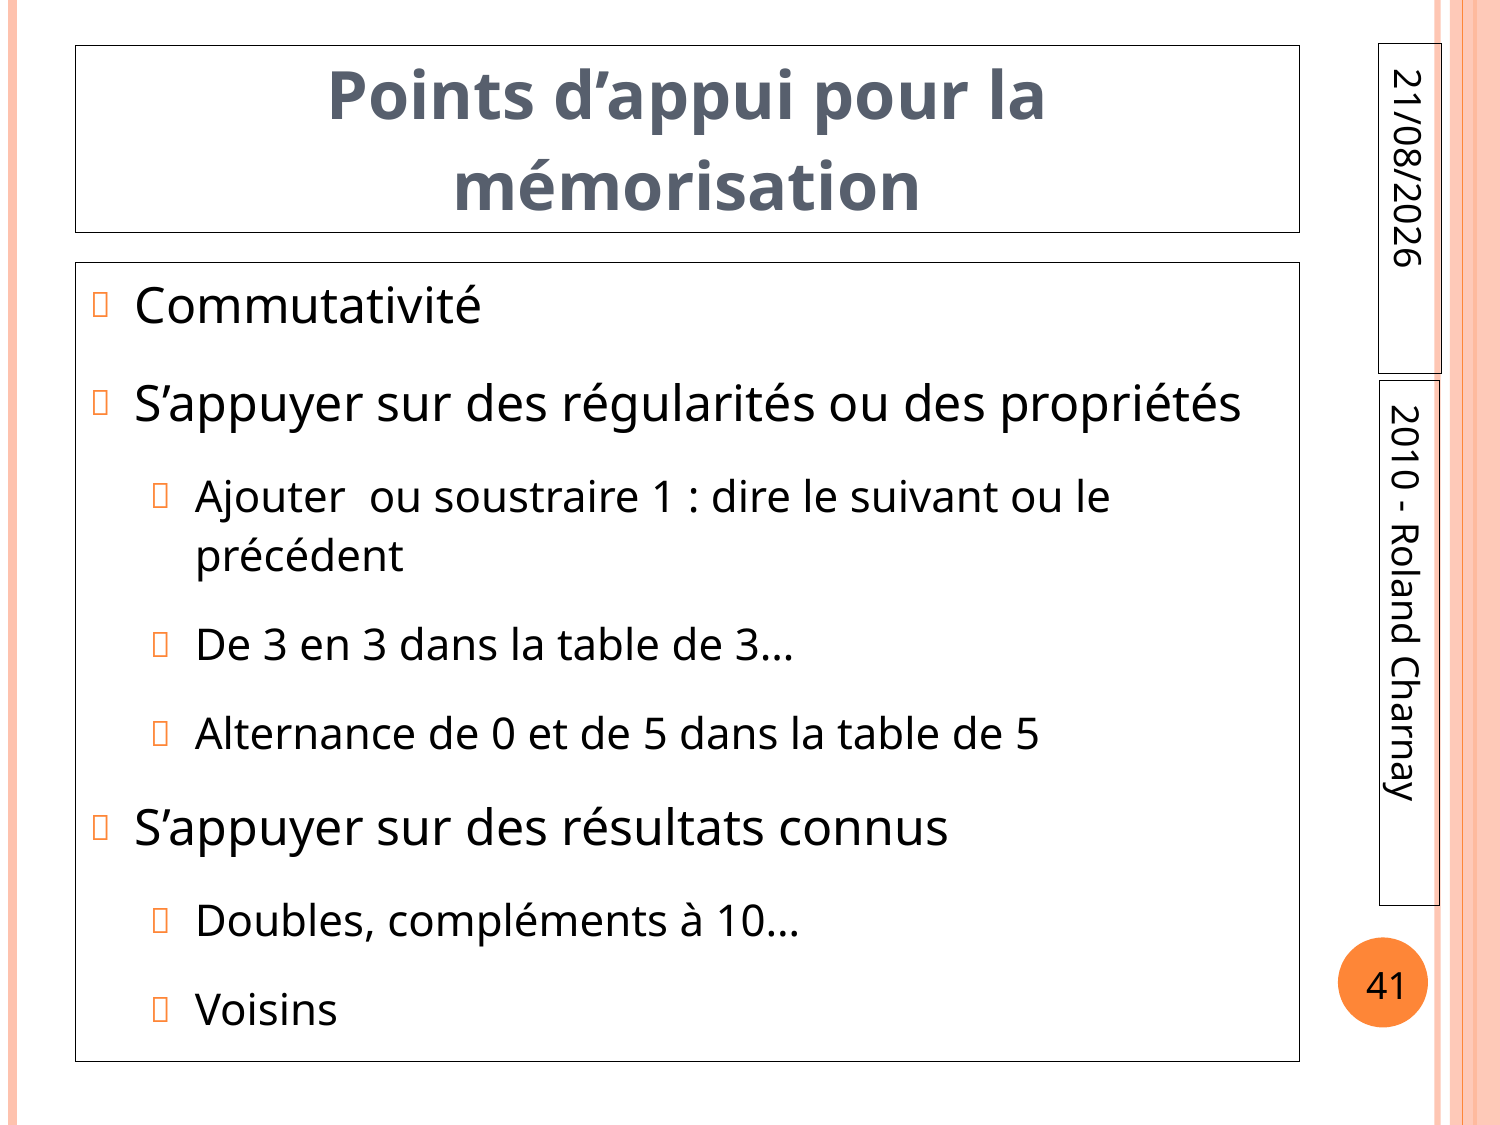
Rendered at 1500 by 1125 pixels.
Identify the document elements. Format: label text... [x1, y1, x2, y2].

title Points d’appui pour la mémorisation [75, 45, 1300, 233]
text_box <numéro> [1351, 952, 1452, 1038]
list Commutativité S’appuyer sur des régularités ou des propriétés Ajouter ou soustraire 1 : dire le suivant ou le précédent De 3 en 3 dans la table de 3… Alternance de 0 et de 5 dans la table de 5 S’appuyer sur des résultats connus Doubles, compléments à 10… Voisins [75, 262, 1300, 1062]
